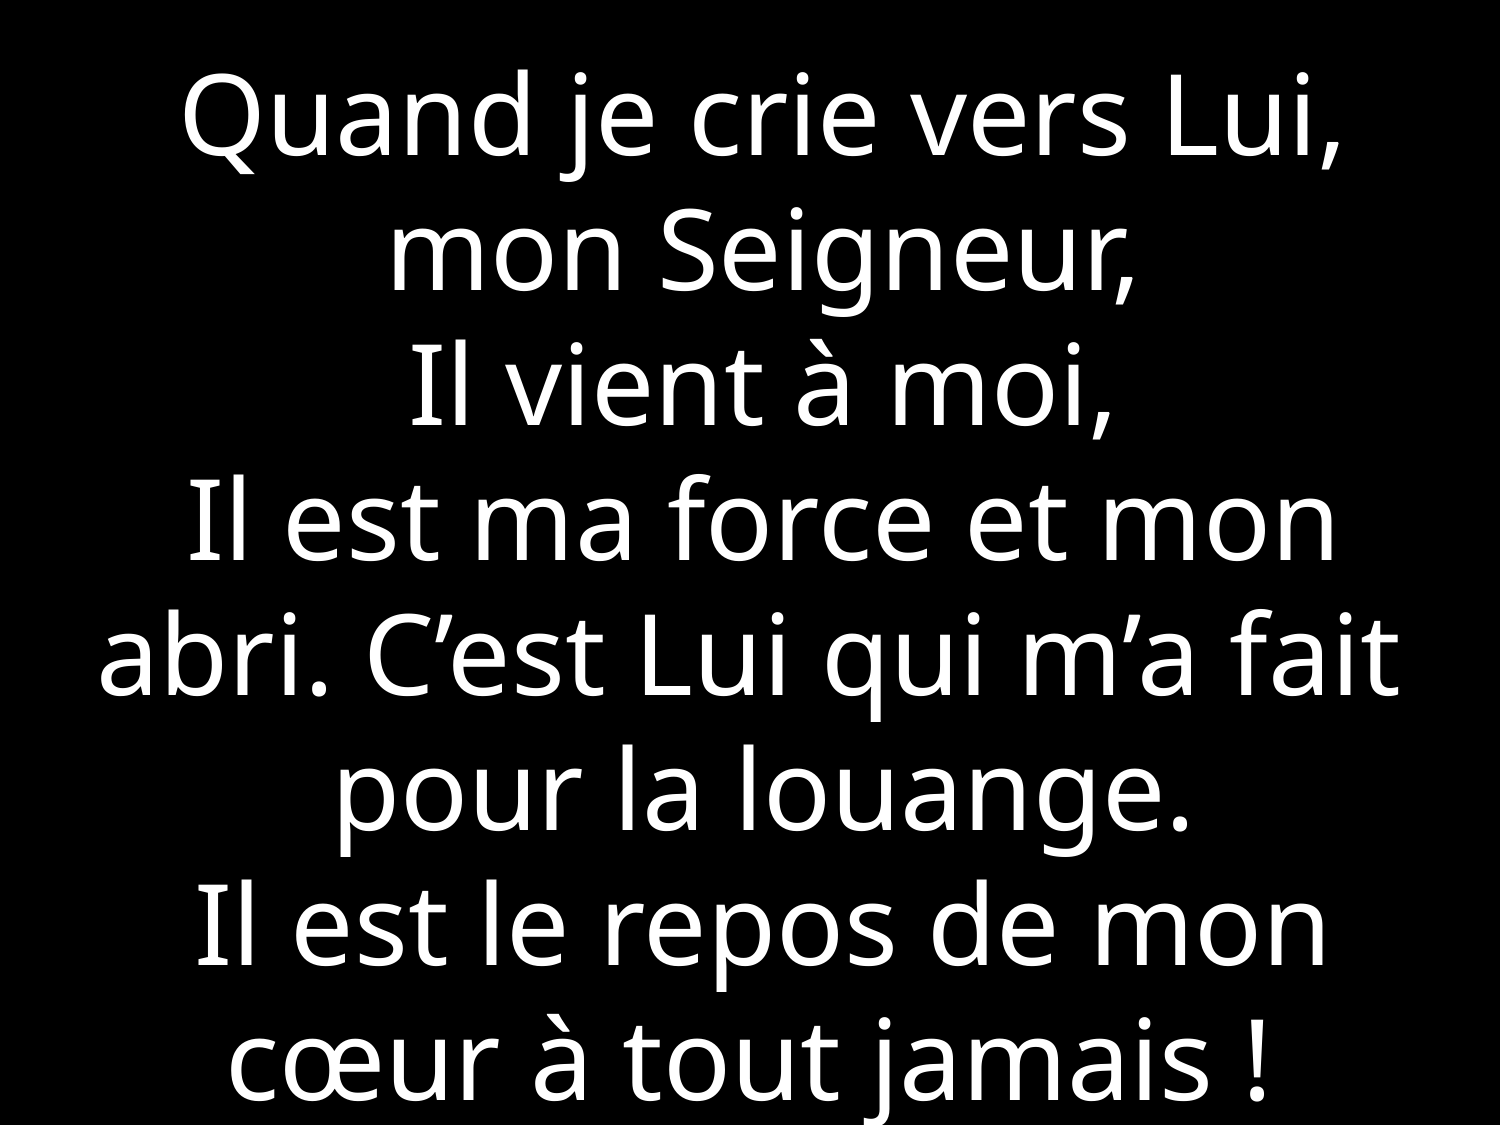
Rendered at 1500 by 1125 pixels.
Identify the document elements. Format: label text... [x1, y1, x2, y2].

list Quand je crie vers Lui, mon Seigneur, Il vient à moi, Il est ma force et mon abri. C’est Lui qui m’a fait pour la louange. Il est le repos de mon cœur à tout jamais ! [75, 35, 1453, 1075]
